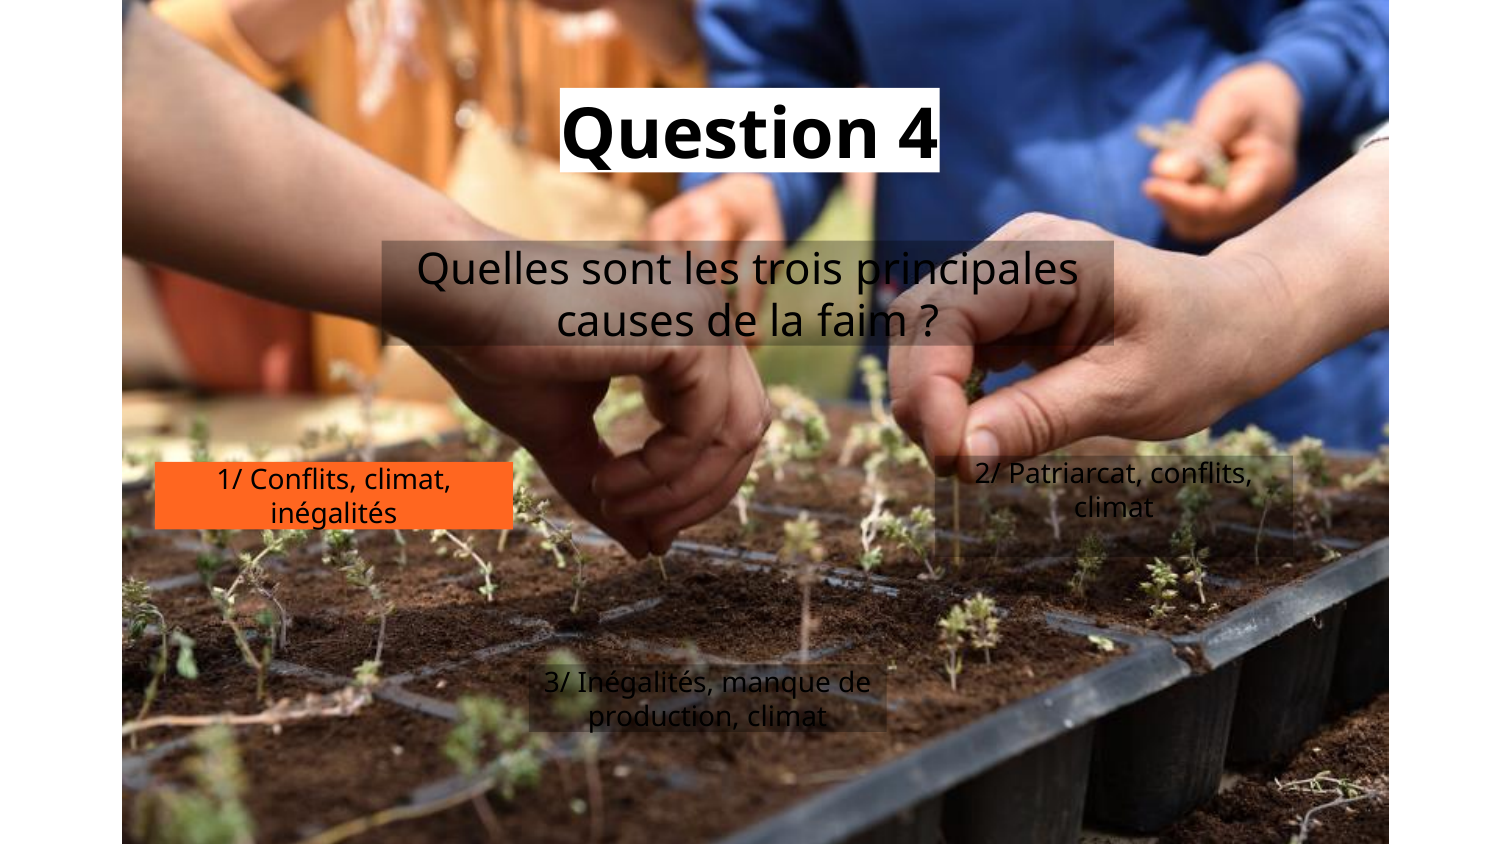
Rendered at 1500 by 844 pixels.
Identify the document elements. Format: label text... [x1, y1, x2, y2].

text_box 1/ Conflits, climat, inégalités [154, 461, 513, 530]
picture [122, 0, 1389, 844]
text_box Question 4 [559, 87, 940, 173]
text_box Quelles sont les trois principales causes de la faim ? [381, 240, 1114, 346]
text_box ​2/ Patriarcat, conflits, climat [934, 455, 1293, 557]
text_box 3/ Inégalités, manque de production, climat [528, 664, 887, 732]
